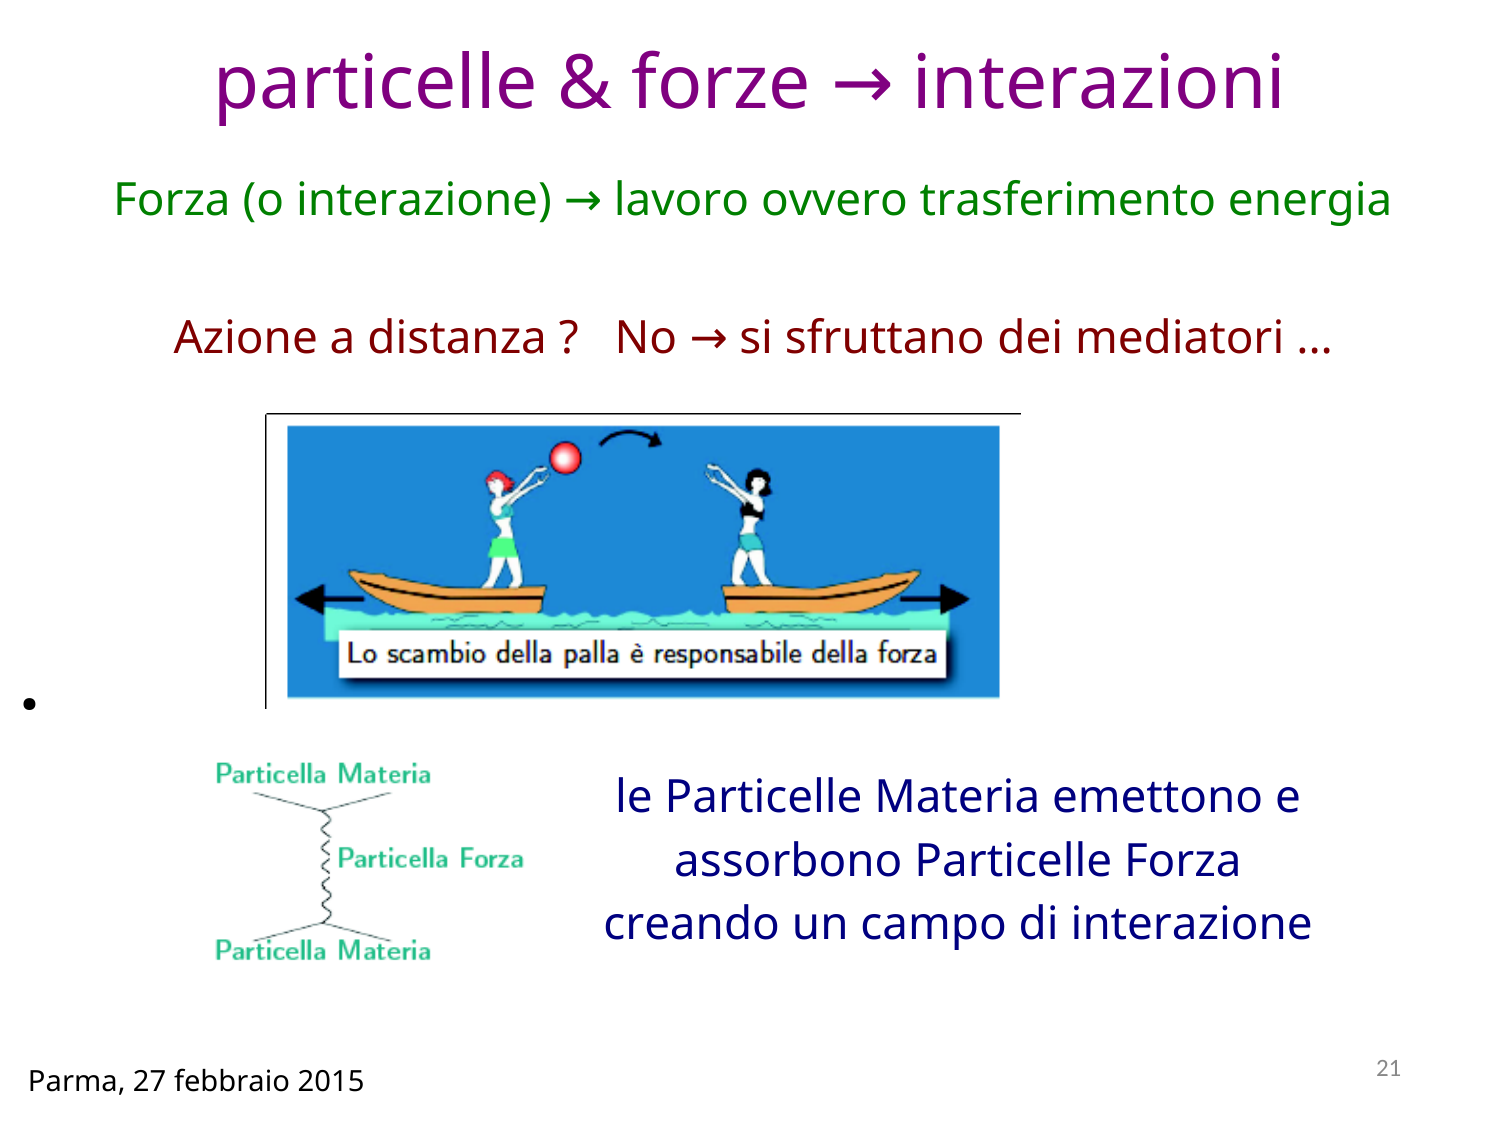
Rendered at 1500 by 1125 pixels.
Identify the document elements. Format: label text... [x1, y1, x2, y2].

text_box <number> [1074, 1042, 1417, 1095]
picture [161, 738, 532, 982]
text_box particelle & forze → interazioni [112, 0, 1388, 153]
text_box le Particelle Materia emettono e assorbono Particelle Forza creando un campo di interazione [490, 750, 1427, 993]
text_box Forza (o interazione) → lavoro ovvero trasferimento energia Azione a distanza ? No → si sfruttano dei mediatori ... [6, 153, 1500, 414]
picture [265, 413, 1021, 709]
